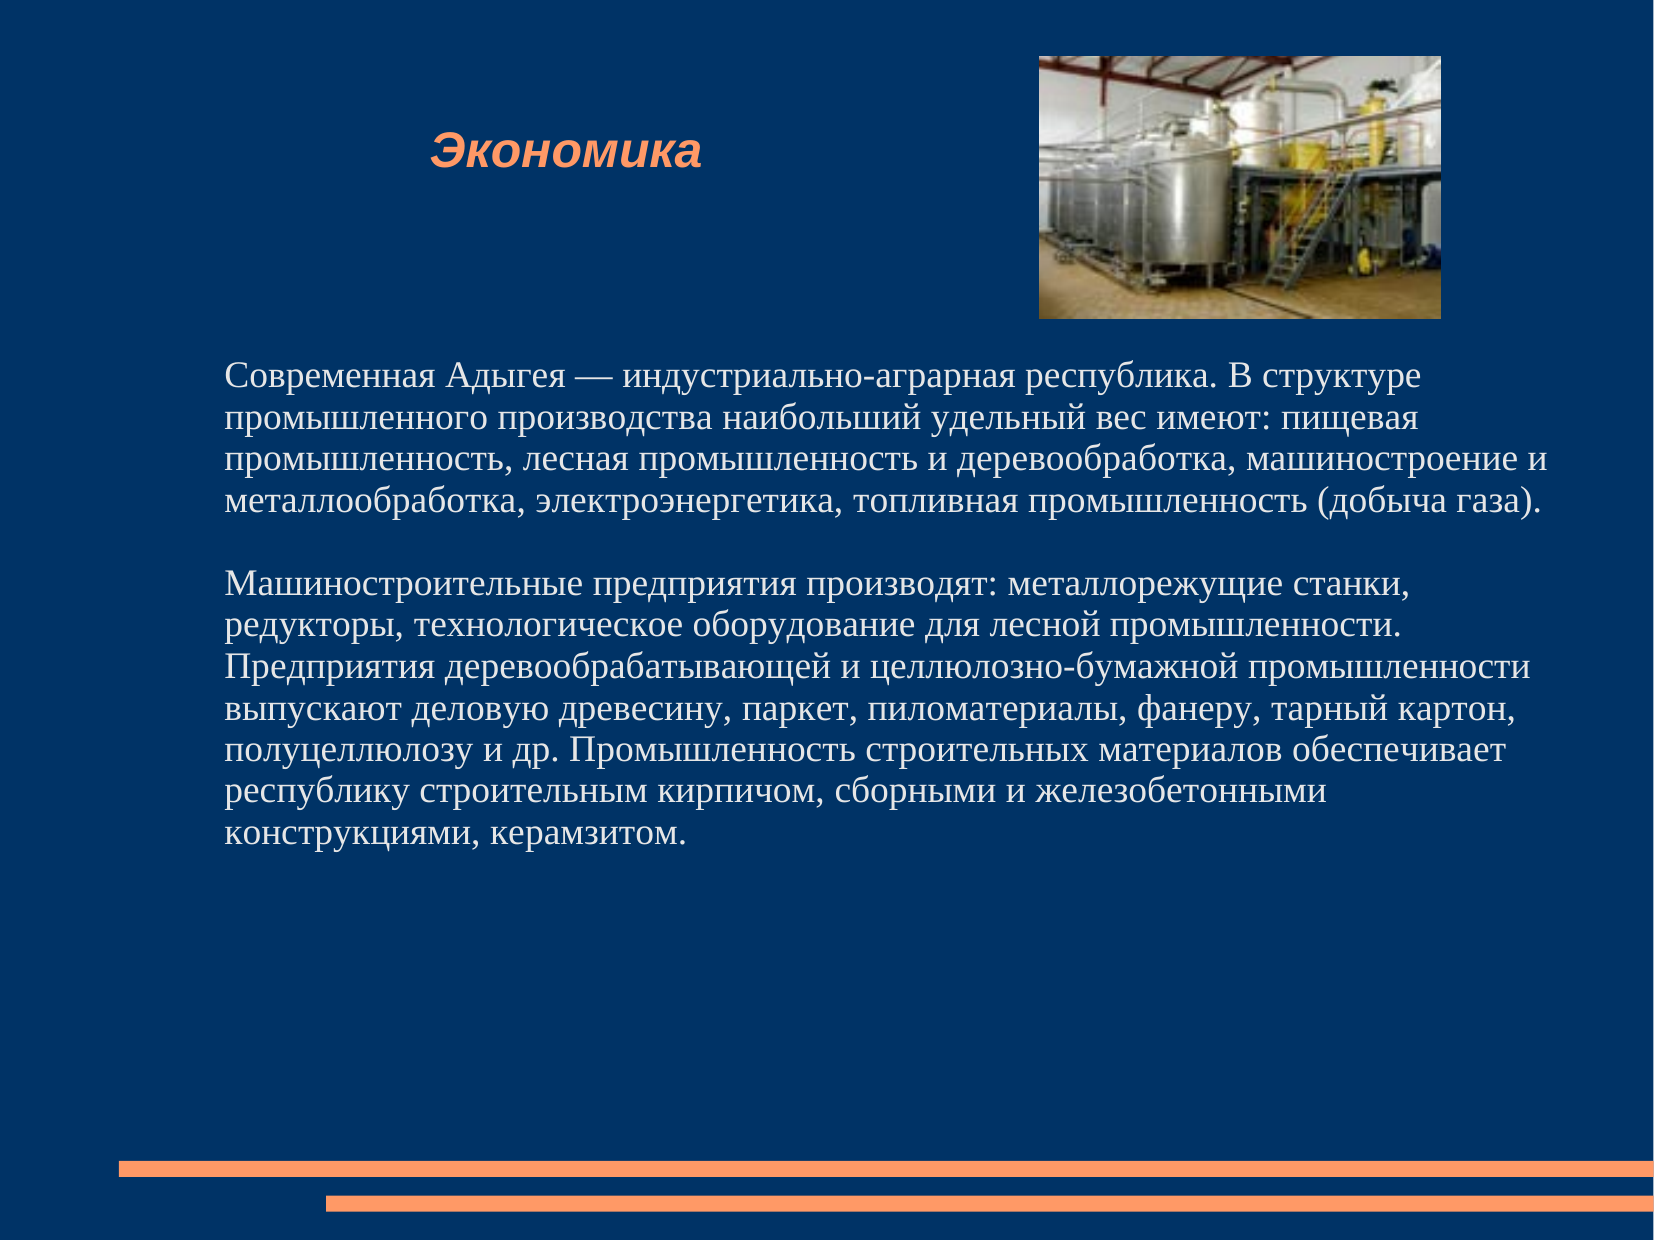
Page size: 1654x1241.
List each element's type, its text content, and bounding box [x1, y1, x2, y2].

picture [1039, 56, 1441, 319]
list Современная Адыгея — индустриально-аграрная республика. В структуре промышленного производства наибольший удельный вес имеют: пищевая промышленность, лесная промышленность и деревообработка, машиностроение и металлообработка, электроэнергетика, топливная промышленность (добыча газа). Машиностроительные предприятия производят: металлорежущие станки, редукторы, технологическое оборудование для лесной промышленности. Предприятия деревообрабатывающей и целлюлозно-бумажной промышленности выпускают деловую древесину, паркет, пиломатериалы, фанеру, тарный картон, полуцеллюлозу и др. Промышленность строительных материалов обеспечивает республику строительным кирпичом, сборными и железобетонными конструкциями, керамзитом. [153, 354, 1566, 1136]
title Экономика [121, 46, 1534, 254]
